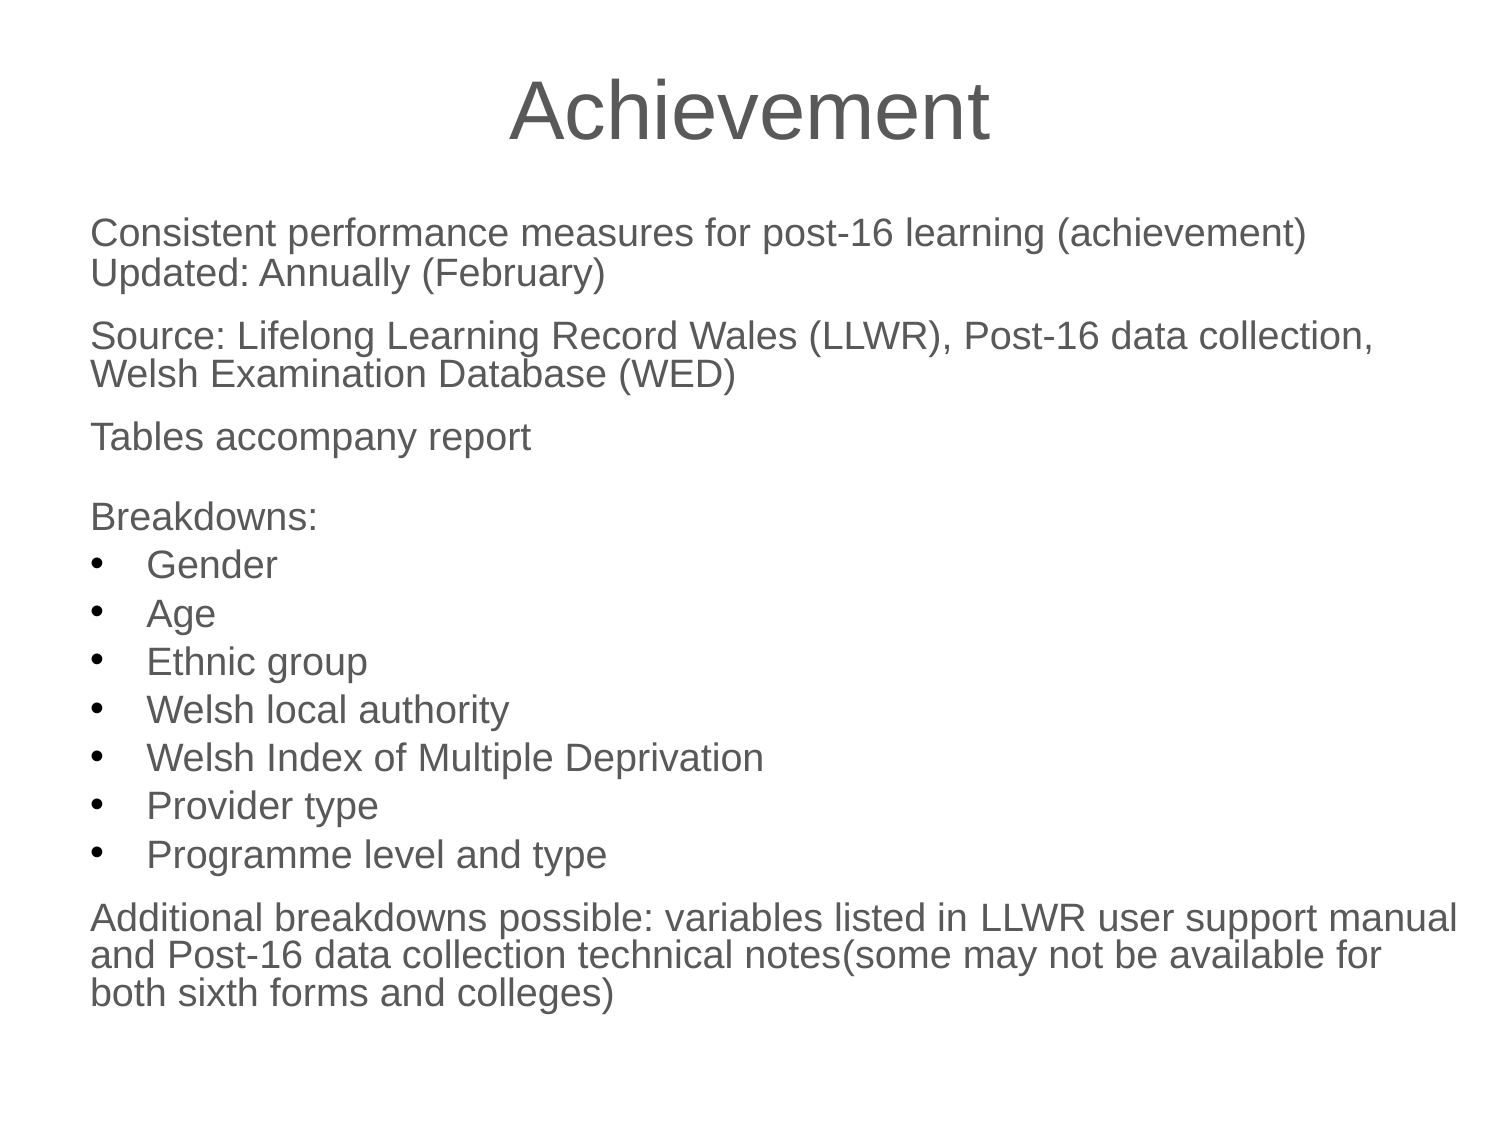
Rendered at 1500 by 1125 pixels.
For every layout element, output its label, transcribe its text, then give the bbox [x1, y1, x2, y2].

list Consistent performance measures for post-16 learning (achievement) Updated: Annually (February) Source: Lifelong Learning Record Wales (LLWR), Post-16 data collection, Welsh Examination Database (WED) Tables accompany report Breakdowns: Gender Age Ethnic group Welsh local authority Welsh Index of Multiple Deprivation Provider type Programme level and type Additional breakdowns possible: variables listed in LLWR user support manual and Post-16 data collection technical notes (some may not be available for both sixth forms and colleges) [75, 208, 1477, 1080]
title Achievement [75, 45, 1426, 167]
